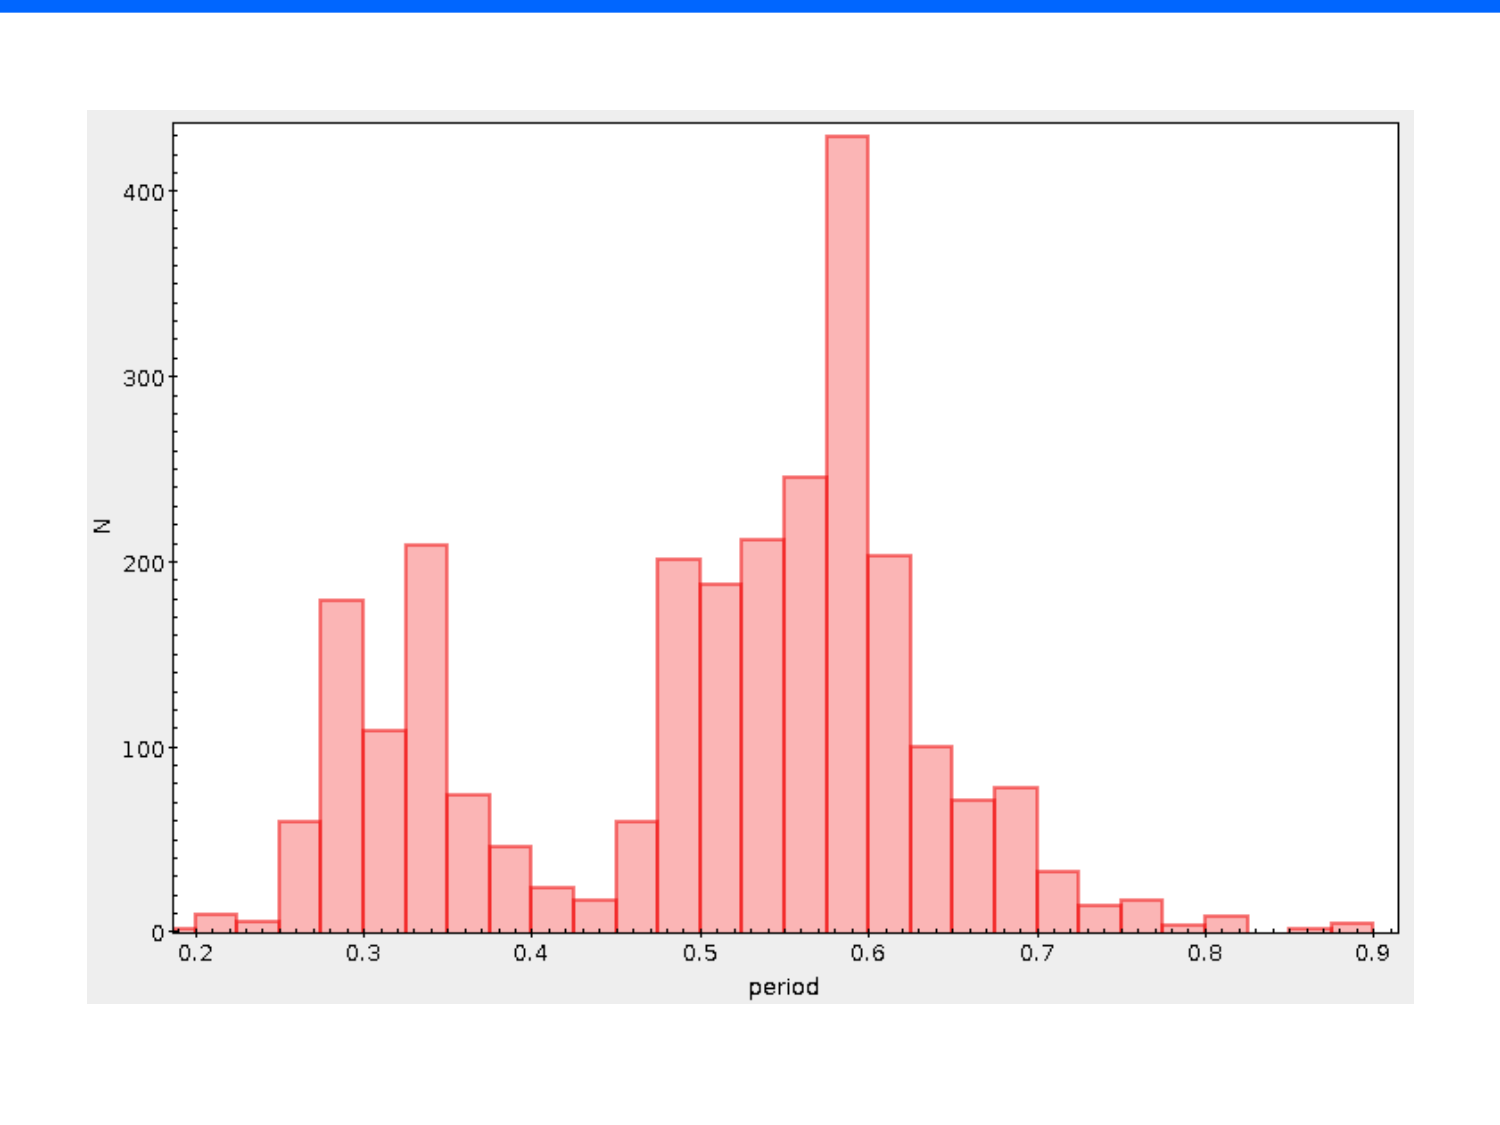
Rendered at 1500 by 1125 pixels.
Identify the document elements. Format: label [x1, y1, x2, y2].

picture [87, 110, 1414, 1004]
